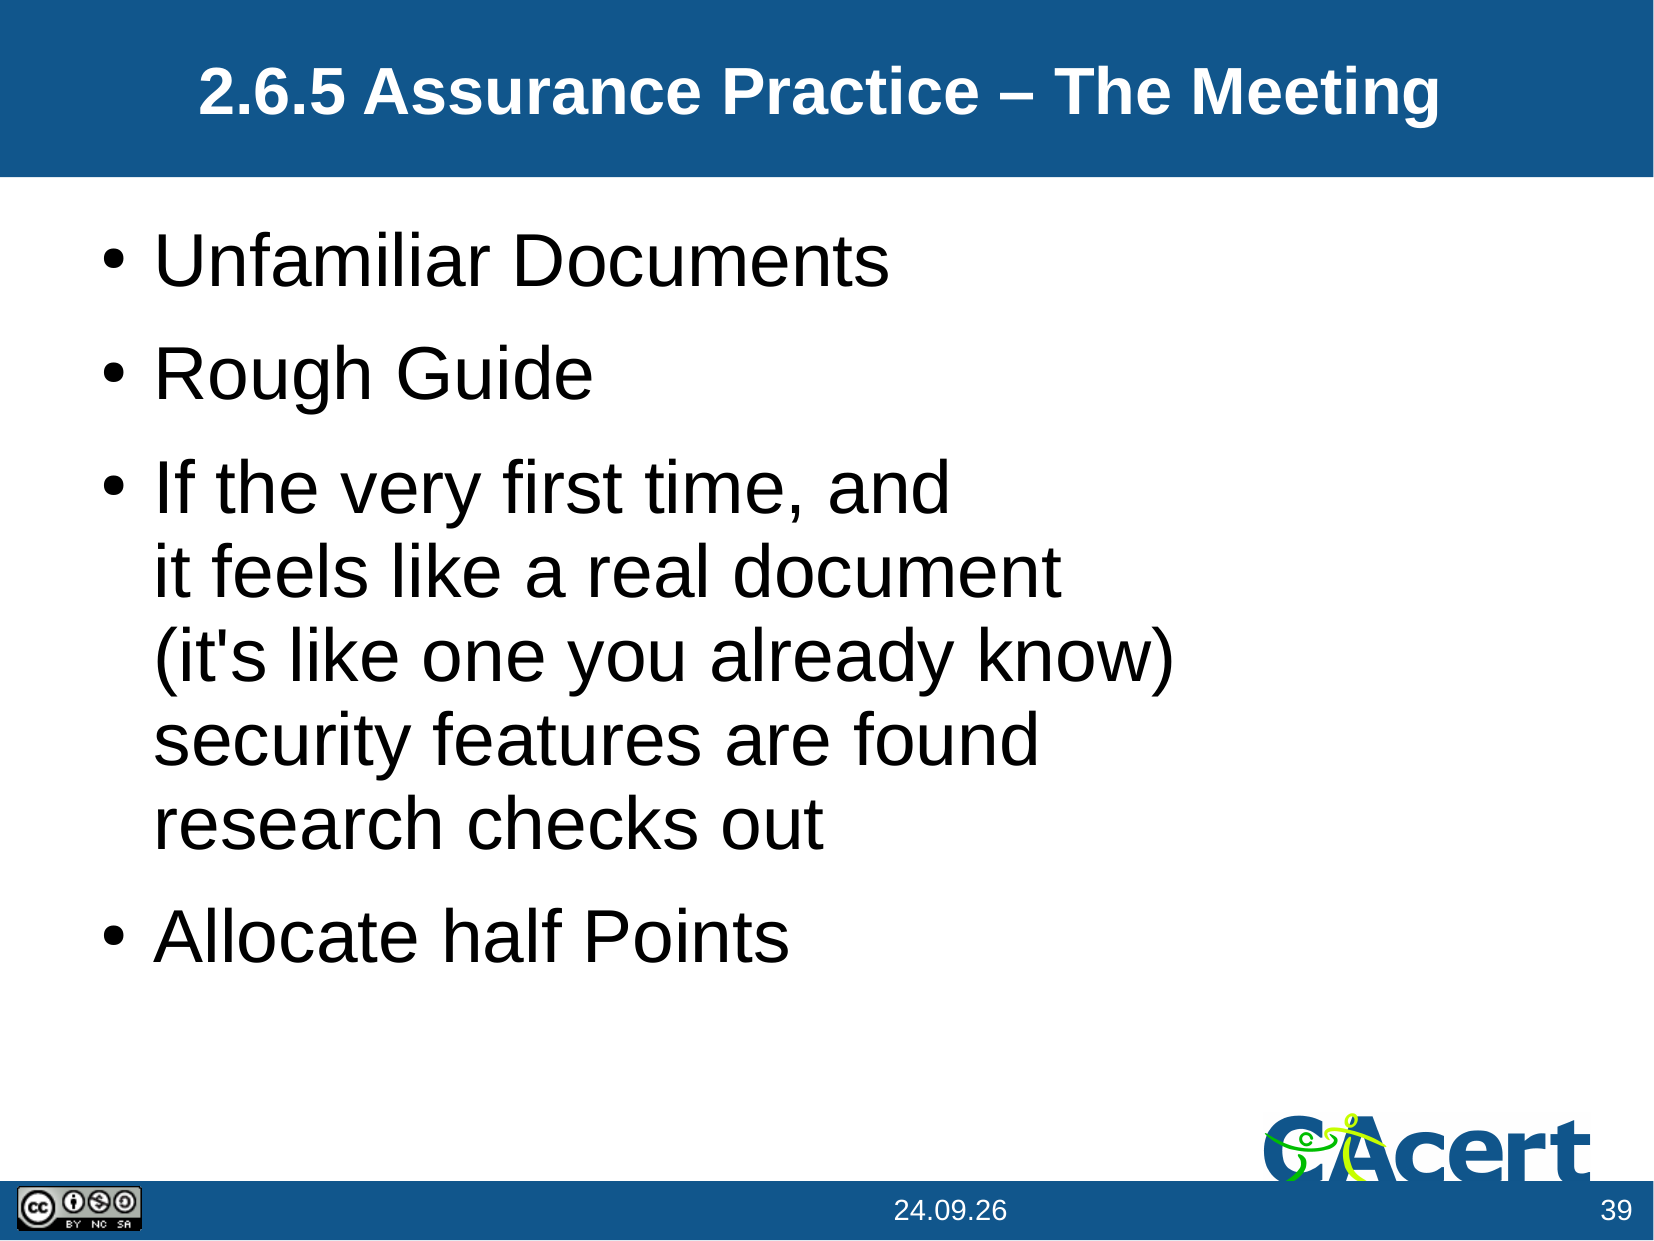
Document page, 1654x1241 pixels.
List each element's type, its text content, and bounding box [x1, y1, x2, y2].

title 2.6.5 Assurance Practice – The Meeting [76, 17, 1565, 166]
picture [17, 1186, 142, 1231]
list Unfamiliar Documents Rough Guide If the very first time, and it feels like a real document (it's like one you already know) security features are found research checks out Allocate half Points [82, 218, 1571, 1091]
picture [1263, 1112, 1591, 1181]
